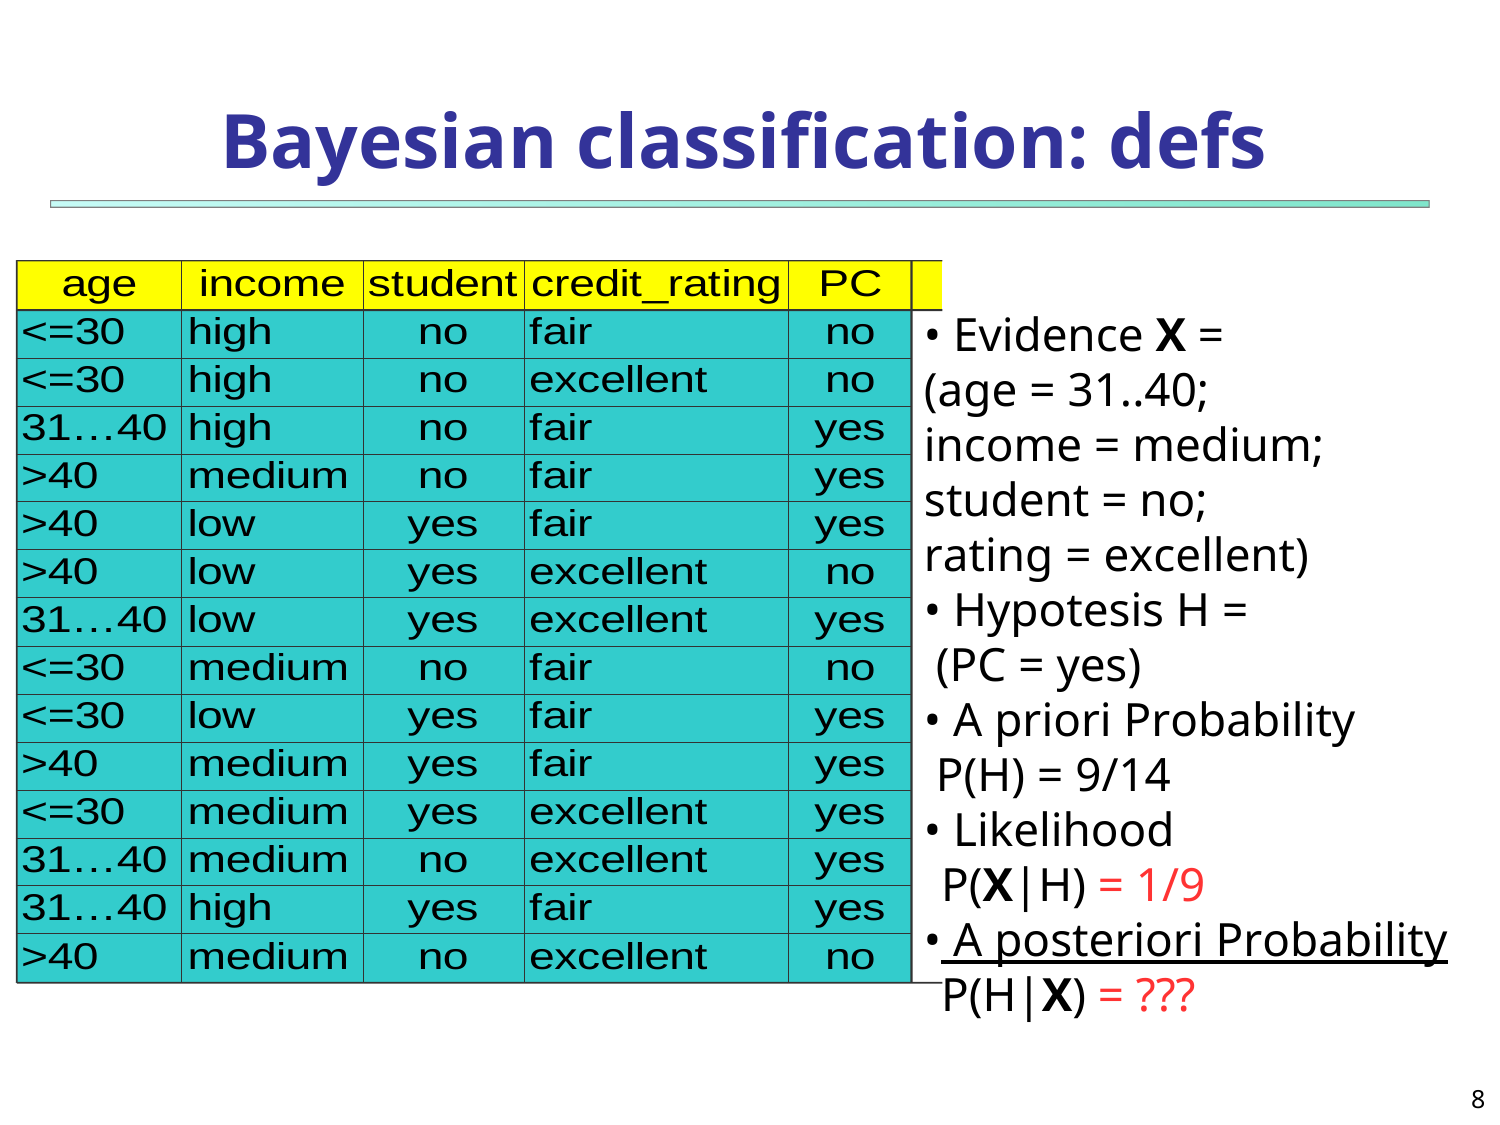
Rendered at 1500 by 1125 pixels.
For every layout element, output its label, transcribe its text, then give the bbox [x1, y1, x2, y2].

text_box [107, 260, 864, 987]
chart [15, 260, 107, 986]
chart [864, 260, 946, 298]
title Bayesian classification: defs [24, 86, 1463, 192]
text_box Evidence X = (age = 31..40; income = medium; student = no; rating = excellent) Hypotesis H = (PC = yes) A priori Probability P(H) = 9/14 Likelihood P(X|H) = 1/9 A posteriori Probability P(H|X) = ??? [834, 298, 1500, 1125]
